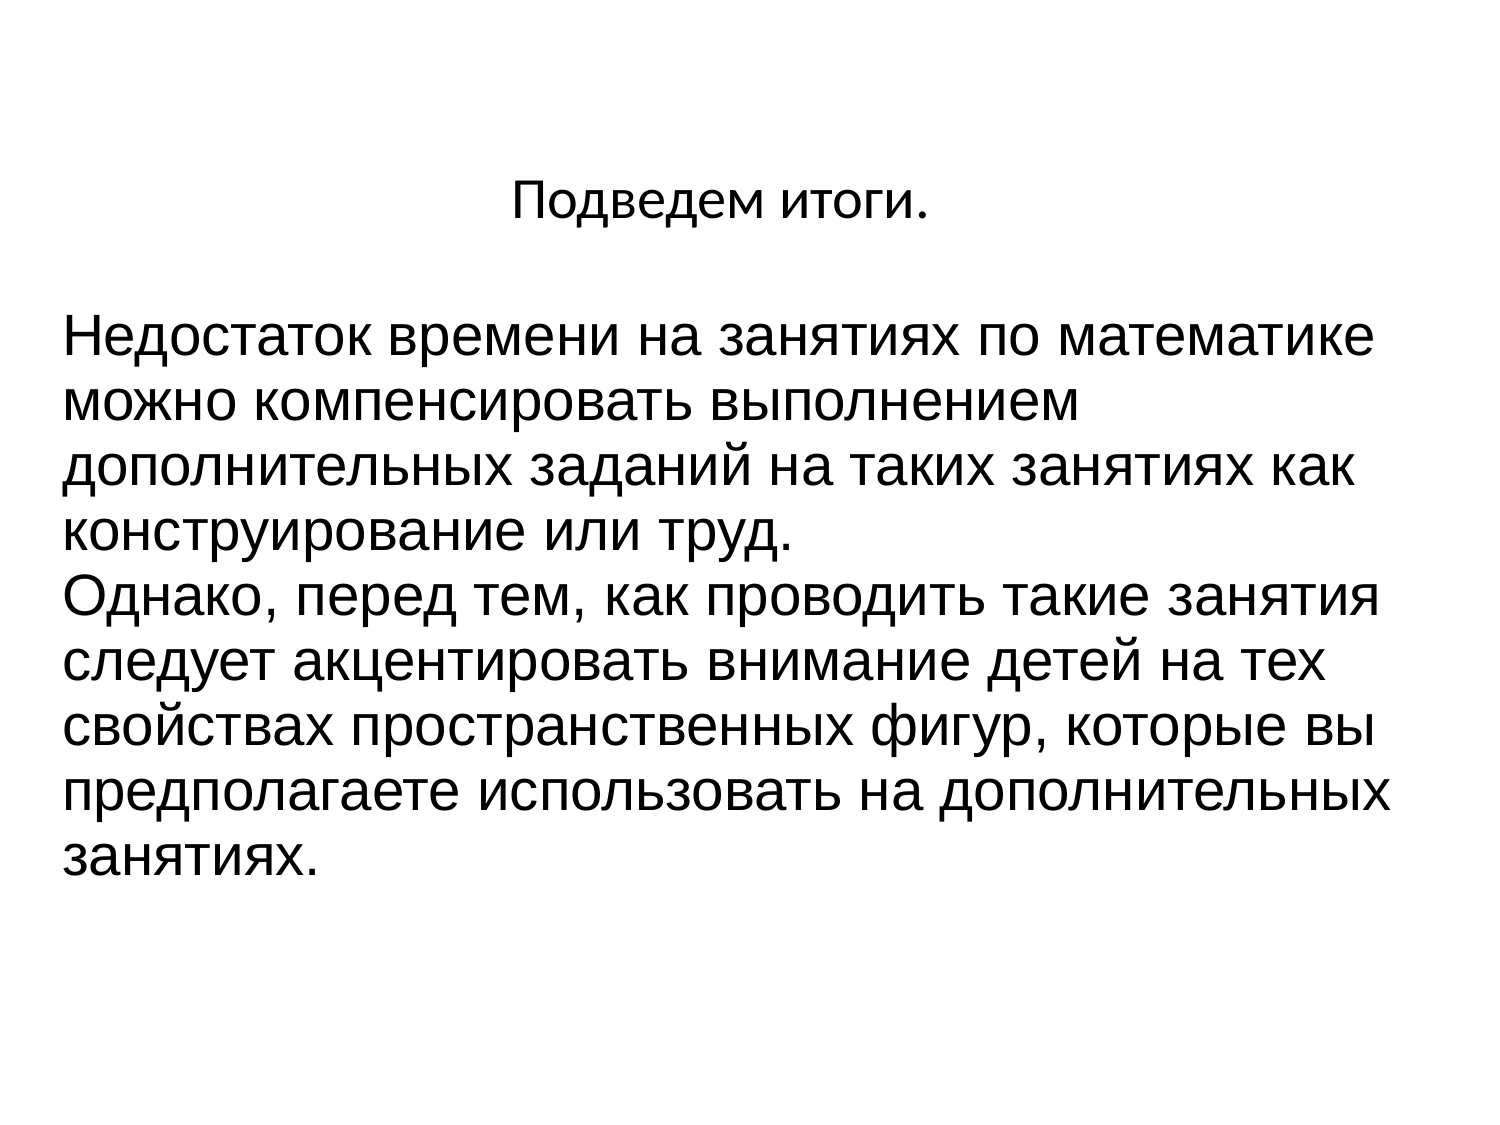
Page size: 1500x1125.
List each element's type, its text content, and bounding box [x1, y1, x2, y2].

text_box Недостаток времени на занятиях по математике можно компенсировать выполнением дополнительных заданий на таких занятиях как конструирование или труд. Однако, перед тем, как проводить такие занятия следует акцентировать внимание детей на тех свойствах пространственных фигур, которые вы предполагаете использовать на дополнительных занятиях. [47, 295, 1465, 894]
title Подведем итоги. [83, 141, 1359, 295]
